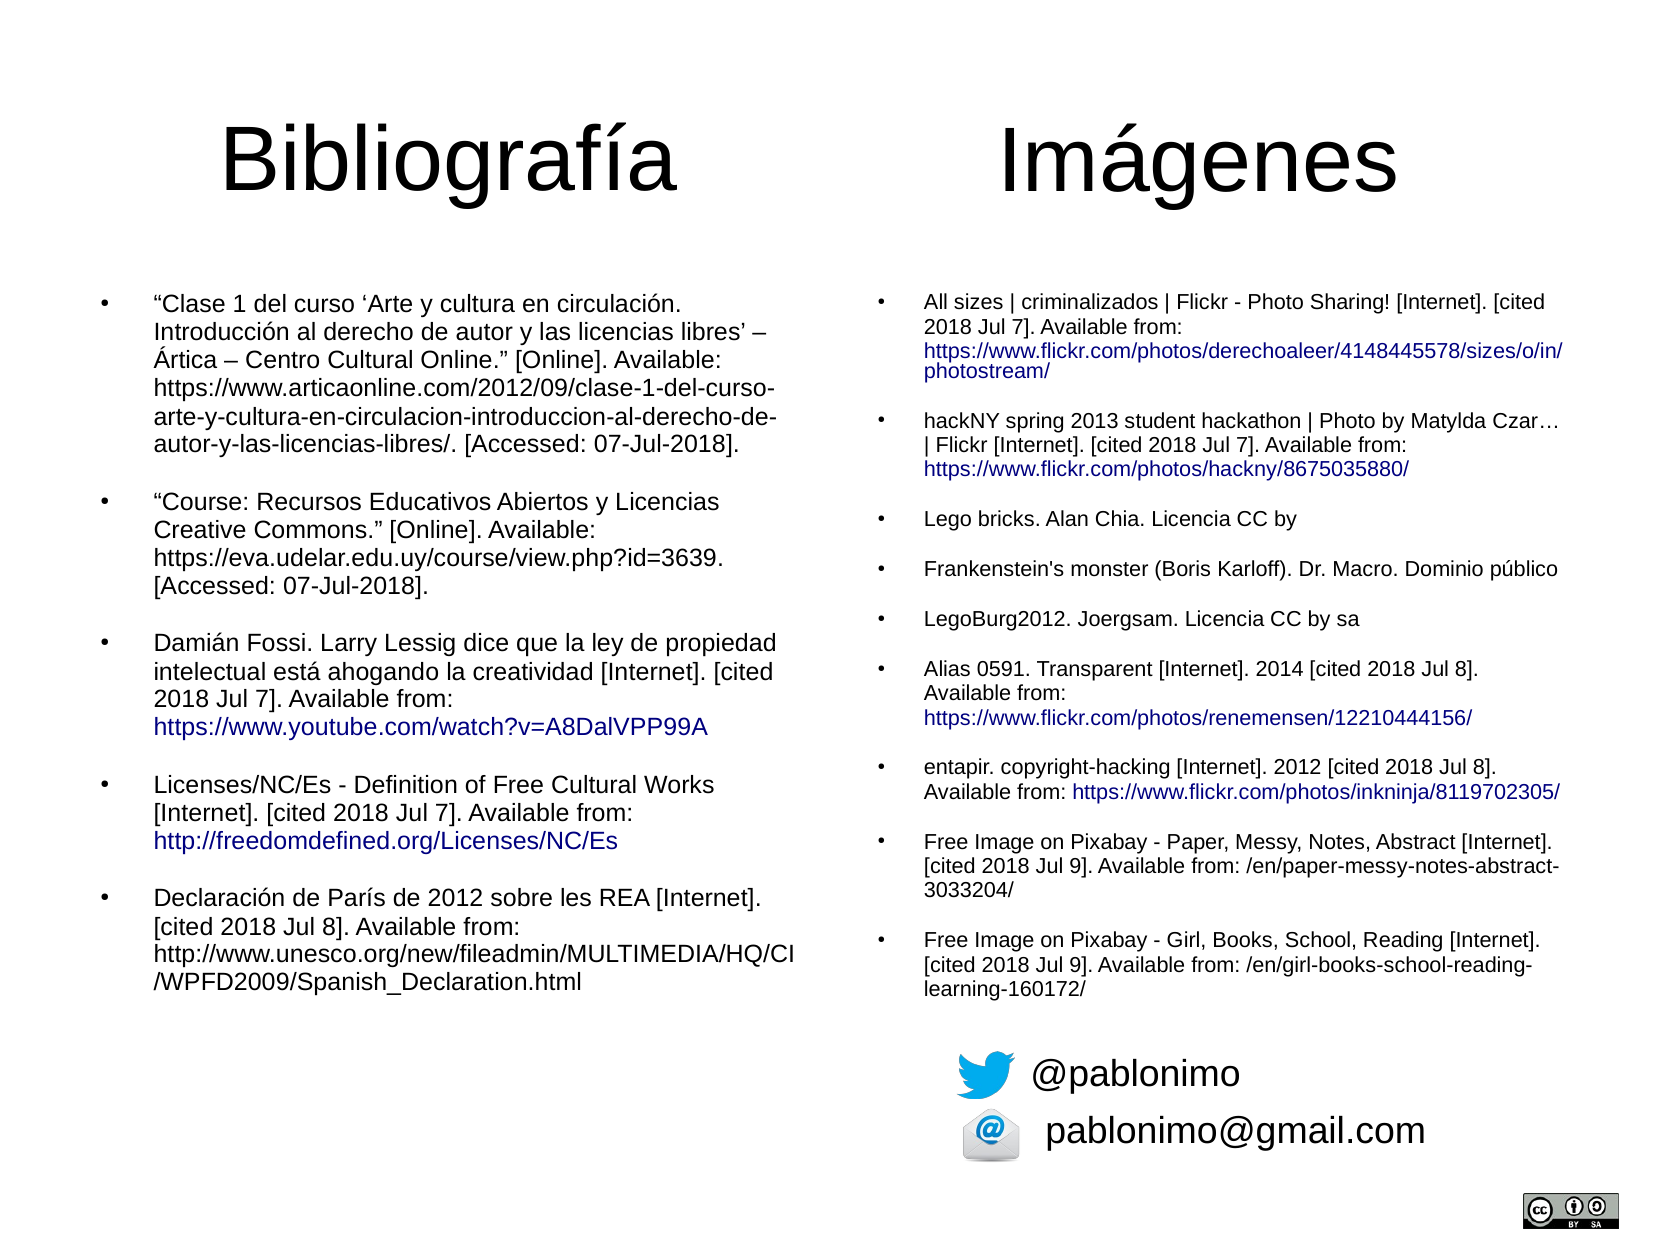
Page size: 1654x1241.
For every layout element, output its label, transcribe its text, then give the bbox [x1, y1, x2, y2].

list All sizes | criminalizados | Flickr - Photo Sharing! [Internet]. [cited 2018 Jul 7]. Available from: https://www.flickr.com/photos/derechoaleer/4148445578/sizes/o/in/photostream/ hackNY spring 2013 student hackathon | Photo by Matylda Czar… | Flickr [Internet]. [cited 2018 Jul 7]. Available from: https://www.flickr.com/photos/hackny/8675035880/ Lego bricks. Alan Chia. Licencia CC by Frankenstein's monster (Boris Karloff). Dr. Macro. Dominio público LegoBurg2012. Joergsam. Licencia CC by sa Alias 0591. Transparent [Internet]. 2014 [cited 2018 Jul 8]. Available from: https://www.flickr.com/photos/renemensen/12210444156/ entapir. copyright-hacking [Internet]. 2012 [cited 2018 Jul 8]. Available from: https://www.flickr.com/photos/inkninja/8119702305/ Free Image on Pixabay - Paper, Messy, Notes, Abstract [Internet]. [cited 2018 Jul 9]. Available from: /en/paper-messy-notes-abstract-3033204/ Free Image on Pixabay - Girl, Books, School, Reading [Internet]. [cited 2018 Jul 9]. Available from: /en/girl-books-school-reading-learning-160172/ [862, 290, 1571, 1010]
title Imágenes [897, 47, 1501, 272]
picture [957, 1104, 1025, 1164]
picture [956, 1051, 995, 1099]
picture [1523, 1193, 1619, 1229]
title Bibliografía [82, 55, 815, 263]
picture [985, 1051, 1015, 1099]
text_box pablonimo@gmail.com [1030, 1102, 1441, 1159]
list “Clase 1 del curso ‘Arte y cultura en circulación. Introducción al derecho de autor y las licencias libres’ – Ártica – Centro Cultural Online.” [Online]. Available: https://www.articaonline.com/2012/09/clase-1-del-curso-arte-y-cultura-en-circulacion-introduccion-al-derecho-de-autor-y-las-licencias-libres/. [Accessed: 07-Jul-2018]. “Course: Recursos Educativos Abiertos y Licencias Creative Commons.” [Online]. Available: https://eva.udelar.edu.uy/course/view.php?id=3639. [Accessed: 07-Jul-2018]. Damián Fossi. Larry Lessig dice que la ley de propiedad intelectual está ahogando la creatividad [Internet]. [cited 2018 Jul 7]. Available from: https://www.youtube.com/watch?v=A8DalVPP99A Licenses/NC/Es - Definition of Free Cultural Works [Internet]. [cited 2018 Jul 7]. Available from: http://freedomdefined.org/Licenses/NC/Es Declaración de París de 2012 sobre les REA [Internet]. [cited 2018 Jul 8]. Available from: http://www.unesco.org/new/fileadmin/MULTIMEDIA/HQ/CI/WPFD2009/Spanish_Declaration.html [82, 290, 804, 1010]
text_box @pablonimo [1015, 1045, 1256, 1103]
